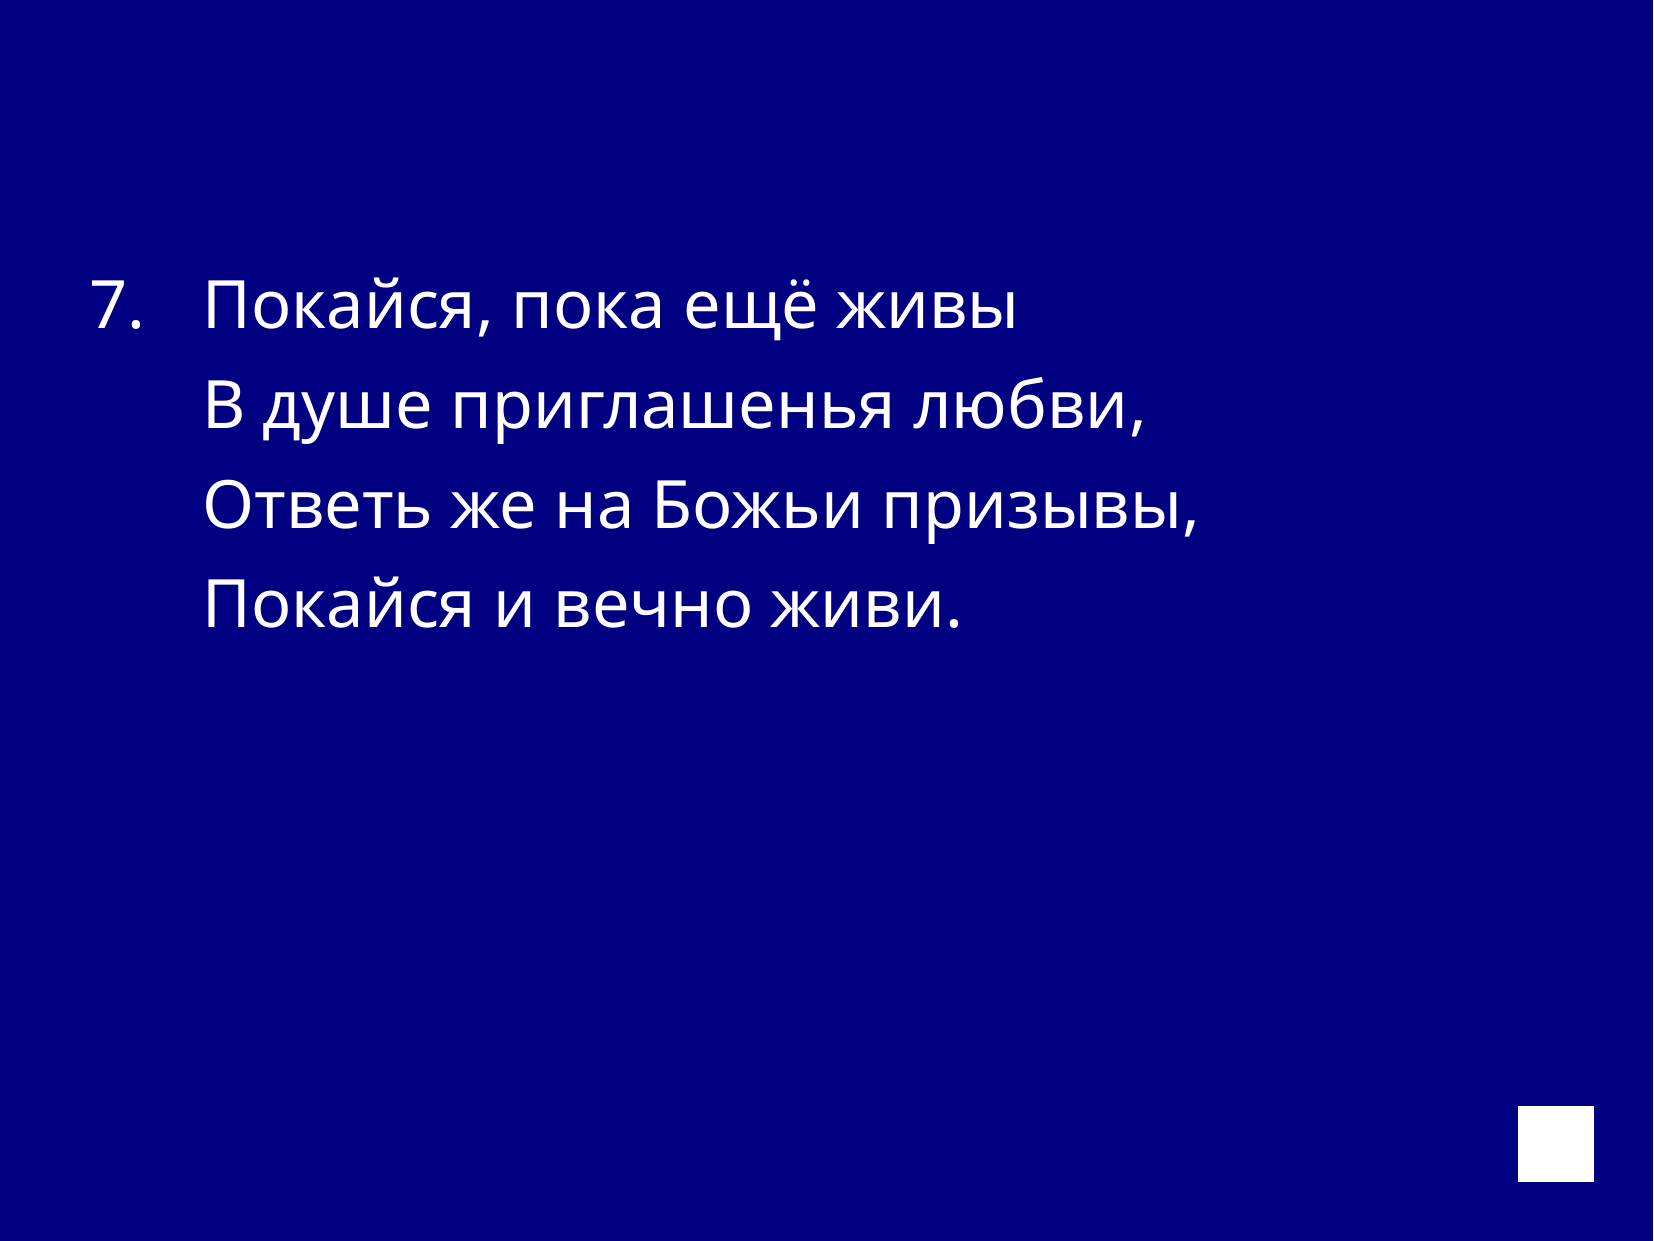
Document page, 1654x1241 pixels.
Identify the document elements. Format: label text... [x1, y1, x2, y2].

text_box 7. Покайся, пока ещё живы В душе приглашенья любви, Ответь же на Божьи призывы, Покайся и вечно живи. [75, 150, 1576, 1163]
text_box [1518, 1106, 1594, 1182]
